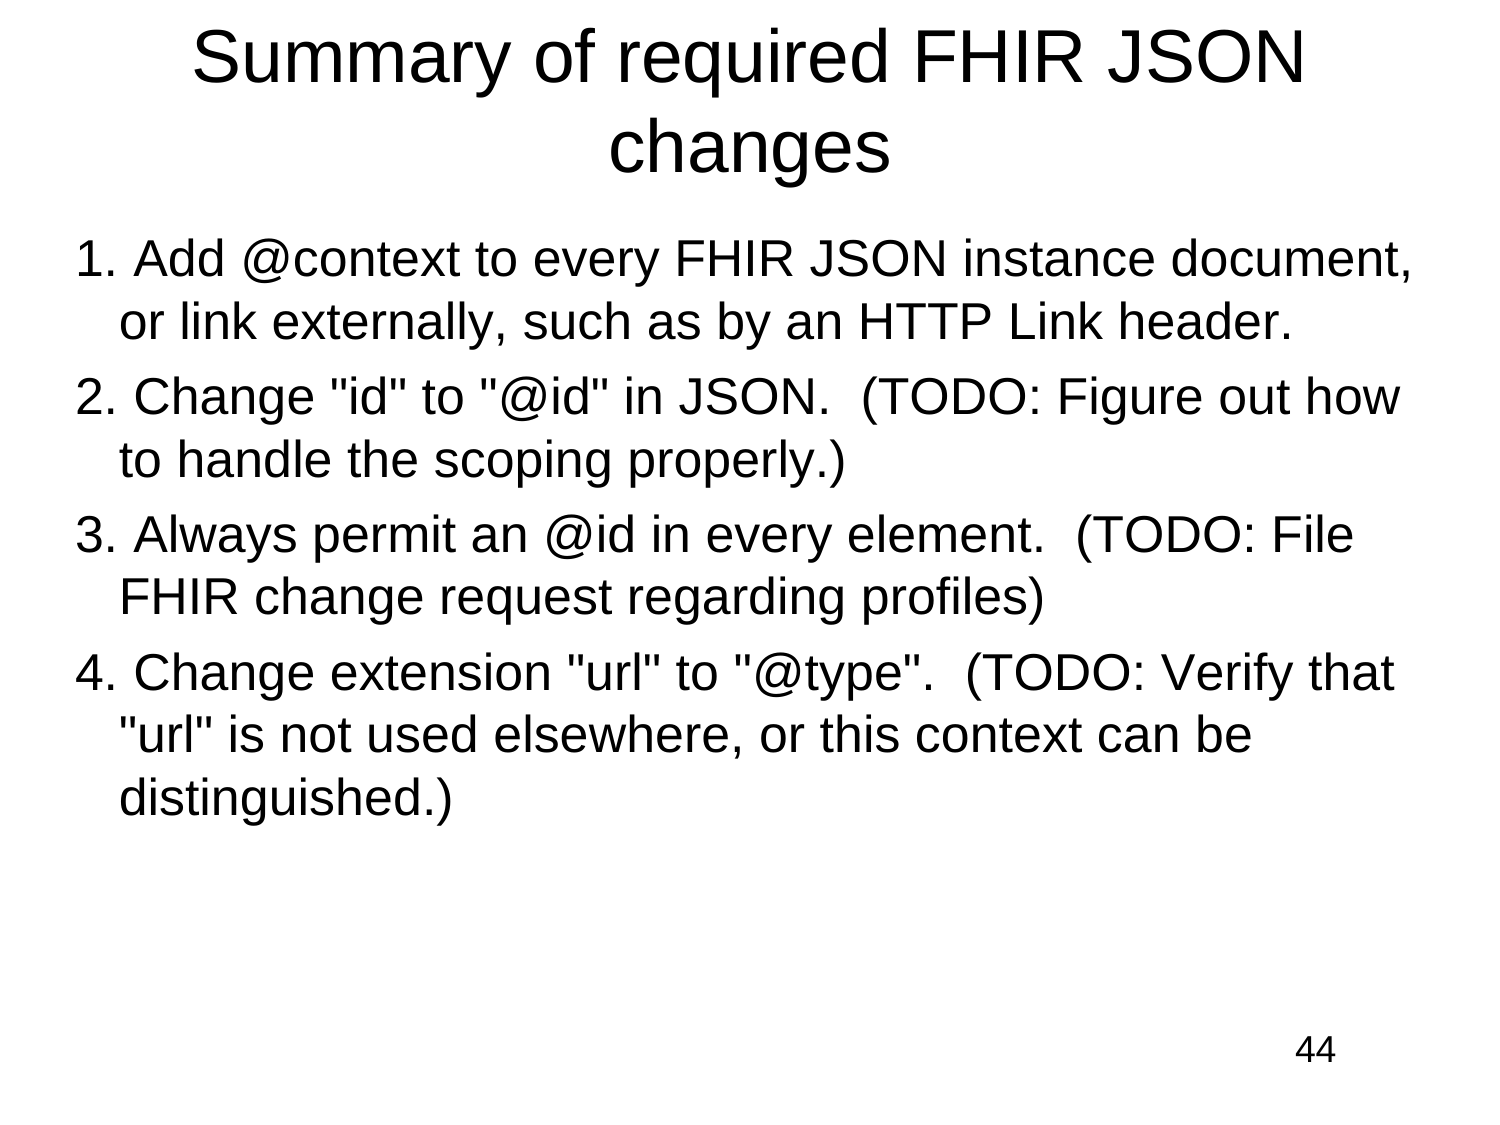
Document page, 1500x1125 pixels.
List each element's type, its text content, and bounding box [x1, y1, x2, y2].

list Add @context to every FHIR JSON instance document, or link externally, such as by an HTTP Link header. Change "id" to "@id" in JSON. (TODO: Figure out how to handle the scoping properly.) Always permit an @id in every element. (TODO: File FHIR change request regarding profiles) Change extension "url" to "@type". (TODO: Verify that "url" is not used elsewhere, or this context can be distinguished.) [75, 224, 1426, 878]
title Summary of required FHIR JSON changes [75, 3, 1425, 192]
